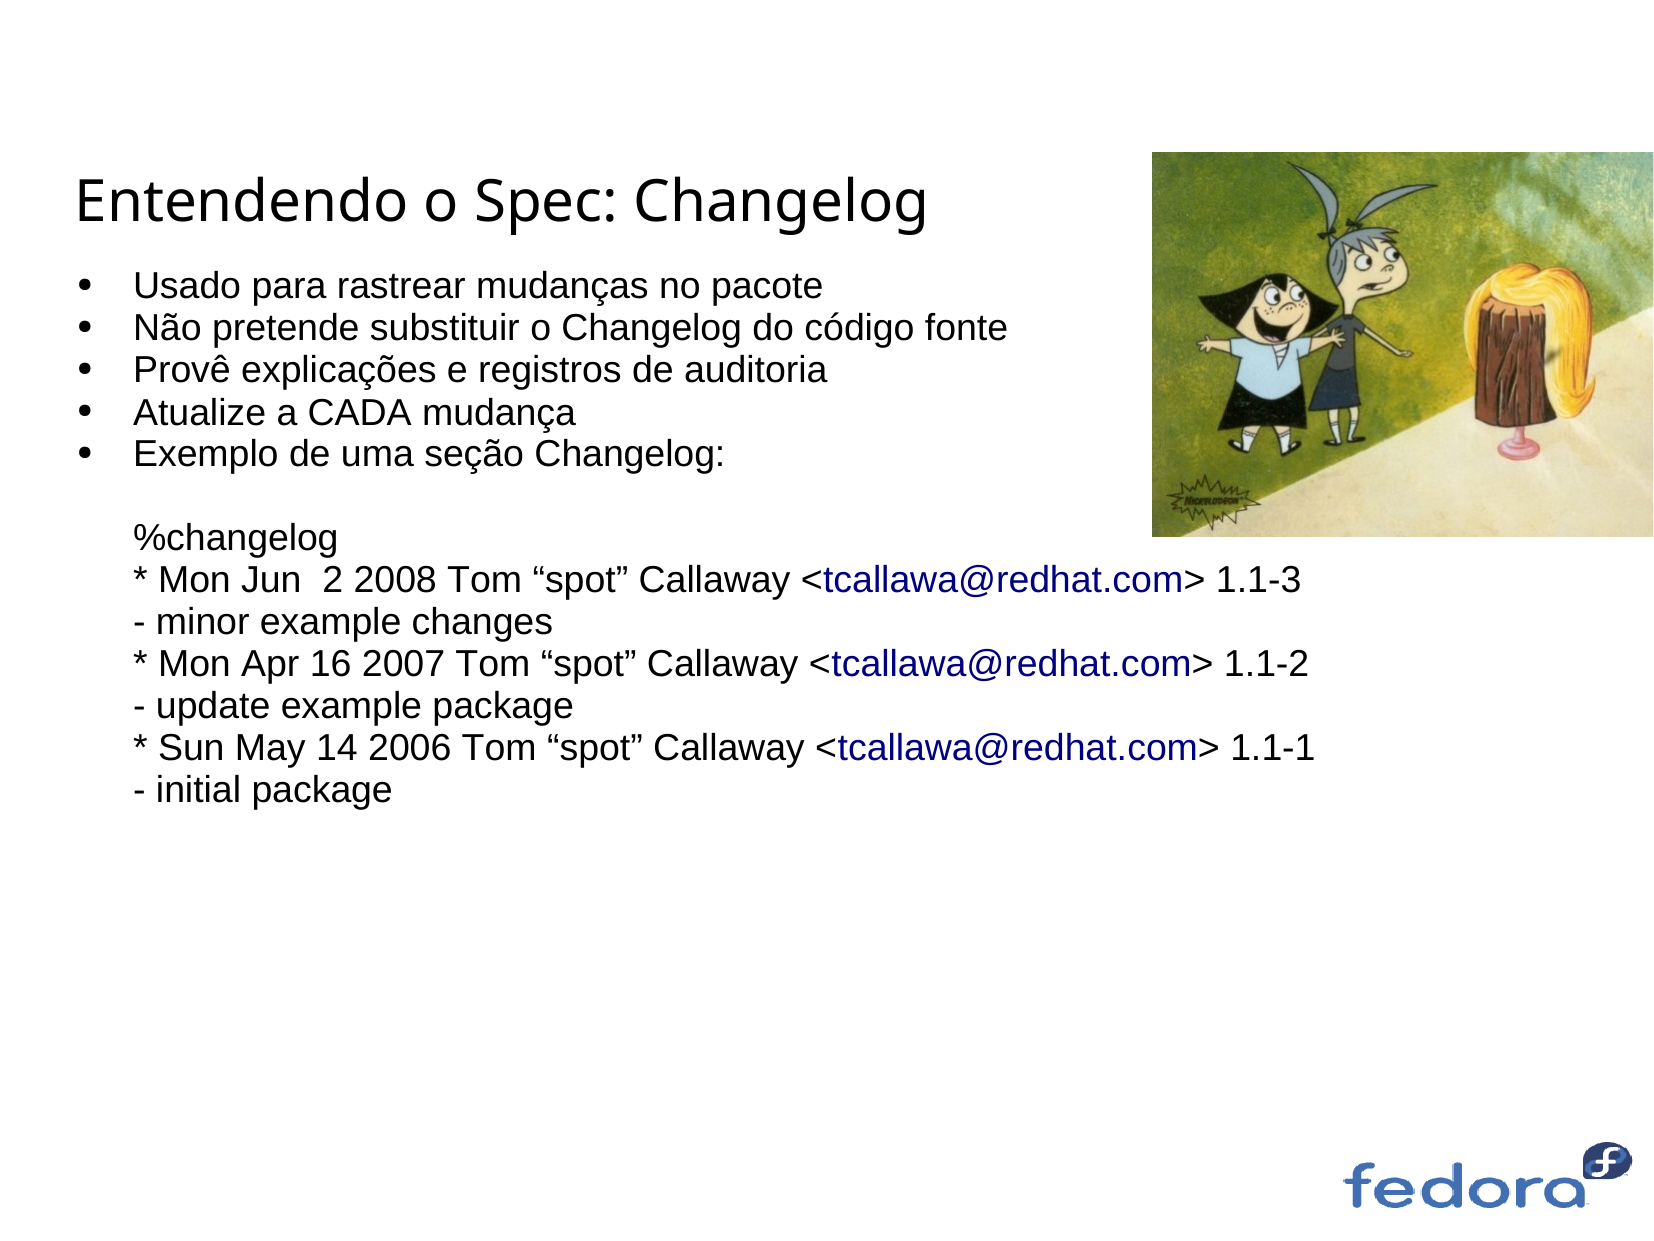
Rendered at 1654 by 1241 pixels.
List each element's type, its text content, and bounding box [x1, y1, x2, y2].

picture [1332, 1124, 1651, 1227]
title Entendendo o Spec: Changelog [74, 140, 1506, 259]
list Usado para rastrear mudanças no pacote Não pretende substituir o Changelog do código fonte Provê explicações e registros de auditoria Atualize a CADA mudança Exemplo de uma seção Changelog: %changelog * Mon Jun 2 2008 Tom “spot” Callaway <tcallawa@redhat.com> 1.1-3 - minor example changes * Mon Apr 16 2007 Tom “spot” Callaway <tcallawa@redhat.com> 1.1-2 - update example package * Sun May 14 2006 Tom “spot” Callaway <tcallawa@redhat.com> 1.1-1 - initial package [77, 264, 1424, 1174]
picture [1152, 152, 1654, 537]
